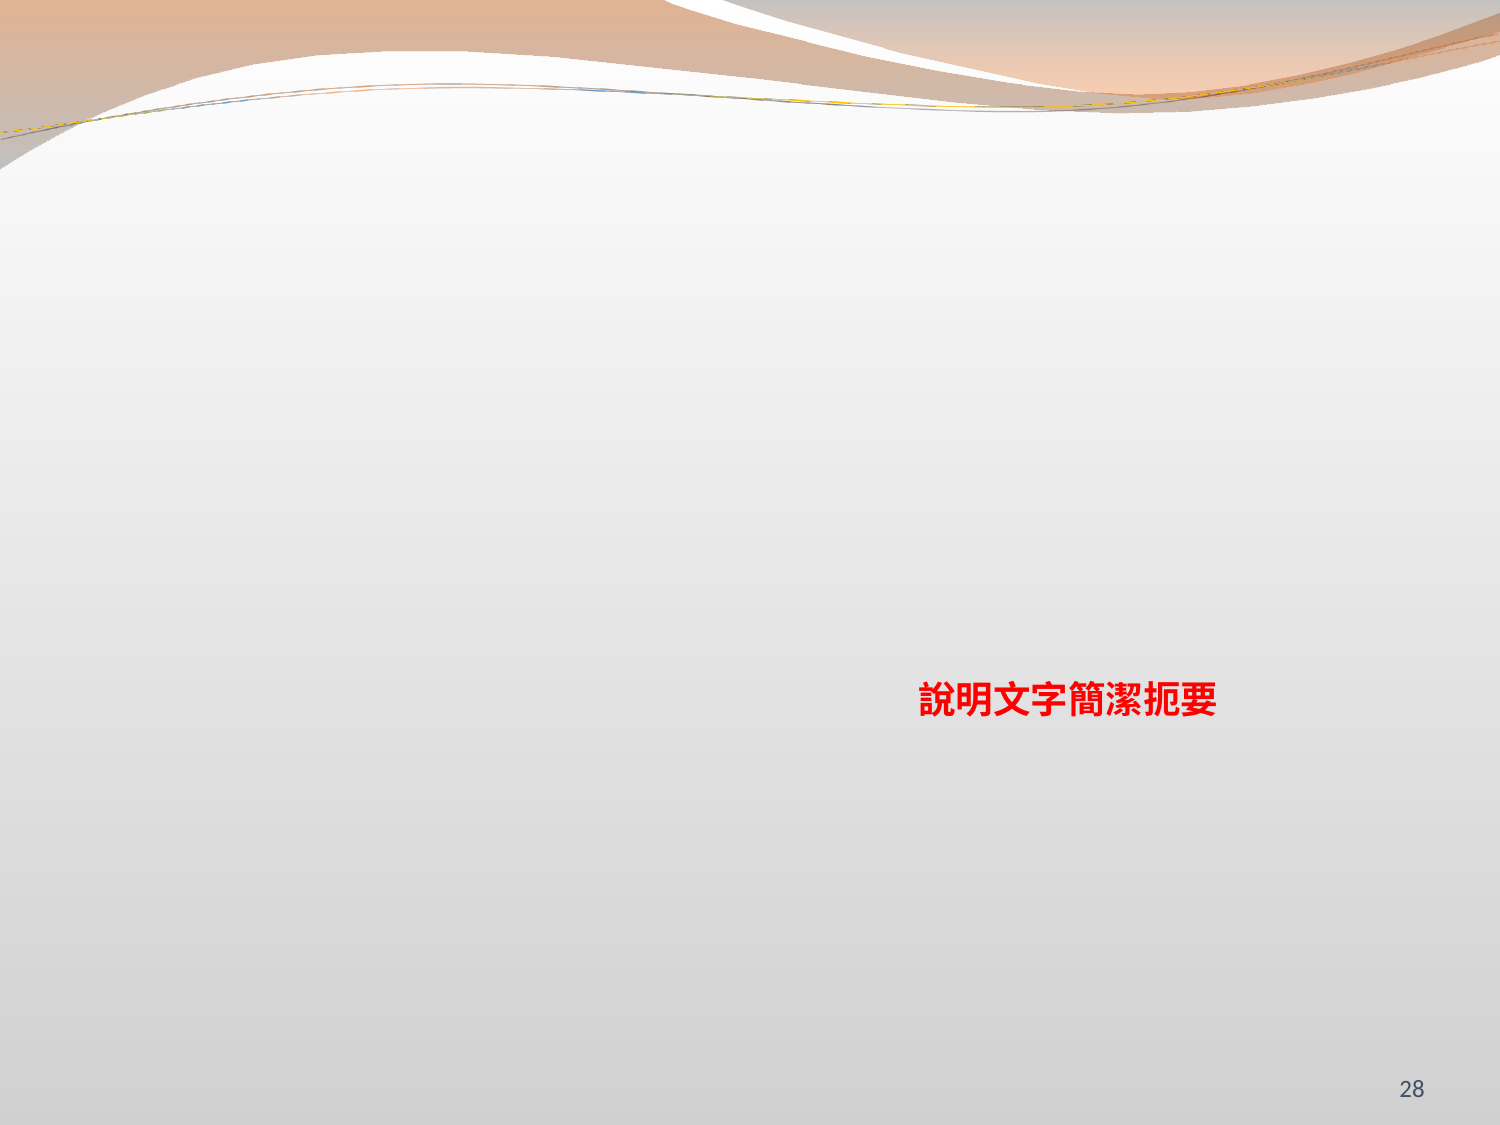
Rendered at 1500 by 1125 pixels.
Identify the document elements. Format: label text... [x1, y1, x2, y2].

picture [0, 0, 1500, 1125]
text_box 說明文字簡潔扼要 [903, 668, 1247, 730]
